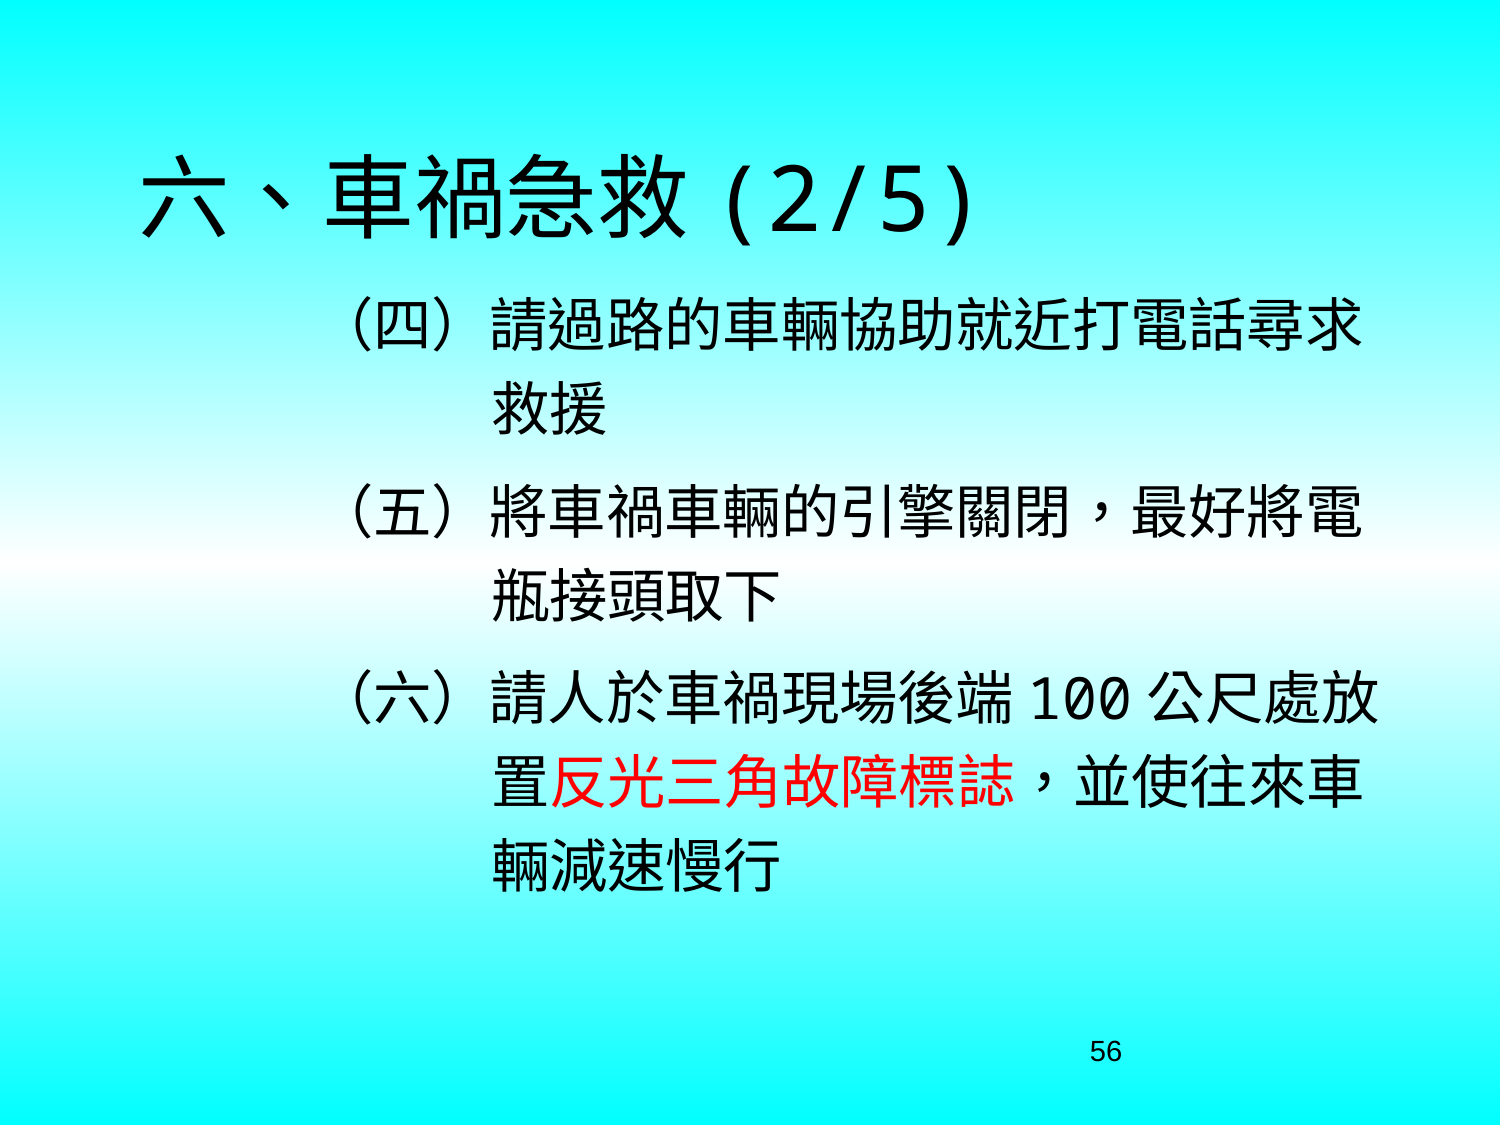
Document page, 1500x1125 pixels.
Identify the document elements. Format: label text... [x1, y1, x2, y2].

list （四）請過路的車輛協助就近打電話尋求救援 （五）將車禍車輛的引擎關閉，最好將電瓶接頭取下 （六）請人於車禍現場後端100公尺處放置反光三角故障標誌，並使往來車輛減速慢行 [123, 267, 1412, 1061]
title 六、車禍急救(2/5) [123, 66, 1439, 254]
text_box [1074, 1024, 1426, 1103]
